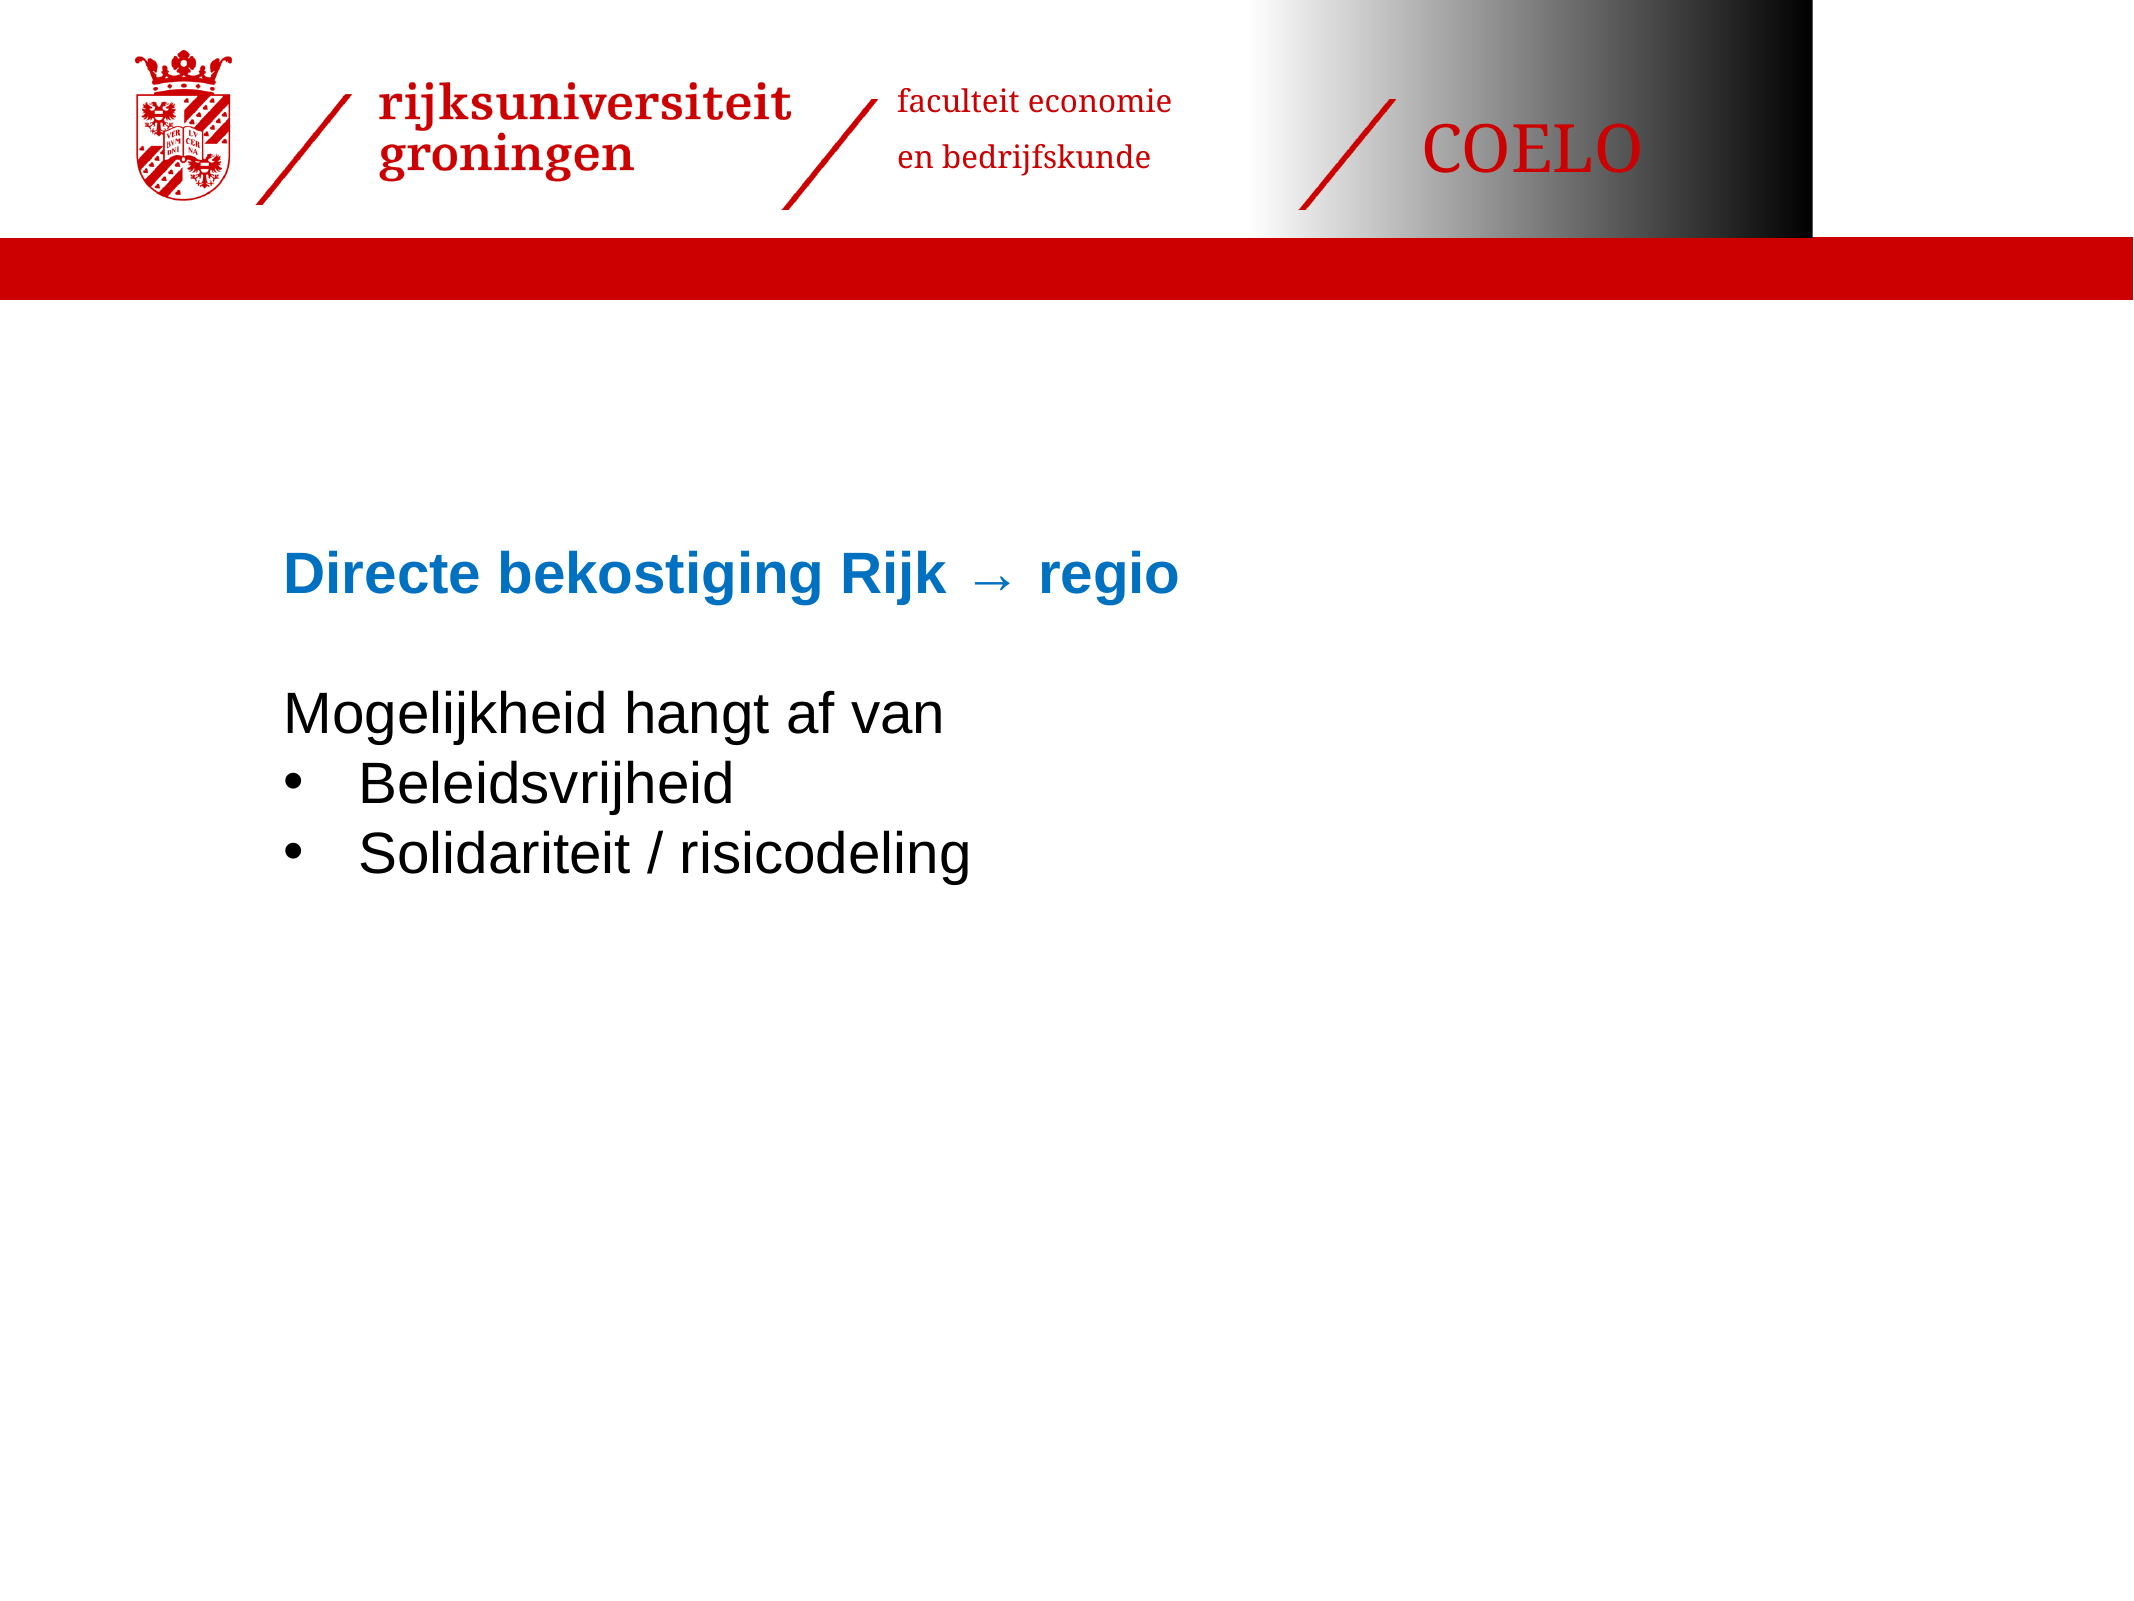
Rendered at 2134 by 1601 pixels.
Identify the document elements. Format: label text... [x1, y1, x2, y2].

picture [135, 50, 878, 210]
text_box Directe bekostiging Rijk → regio Mogelijkheid hangt af van Beleidsvrijheid Solidariteit / risicodeling [268, 528, 2134, 897]
picture [1298, 99, 1396, 210]
